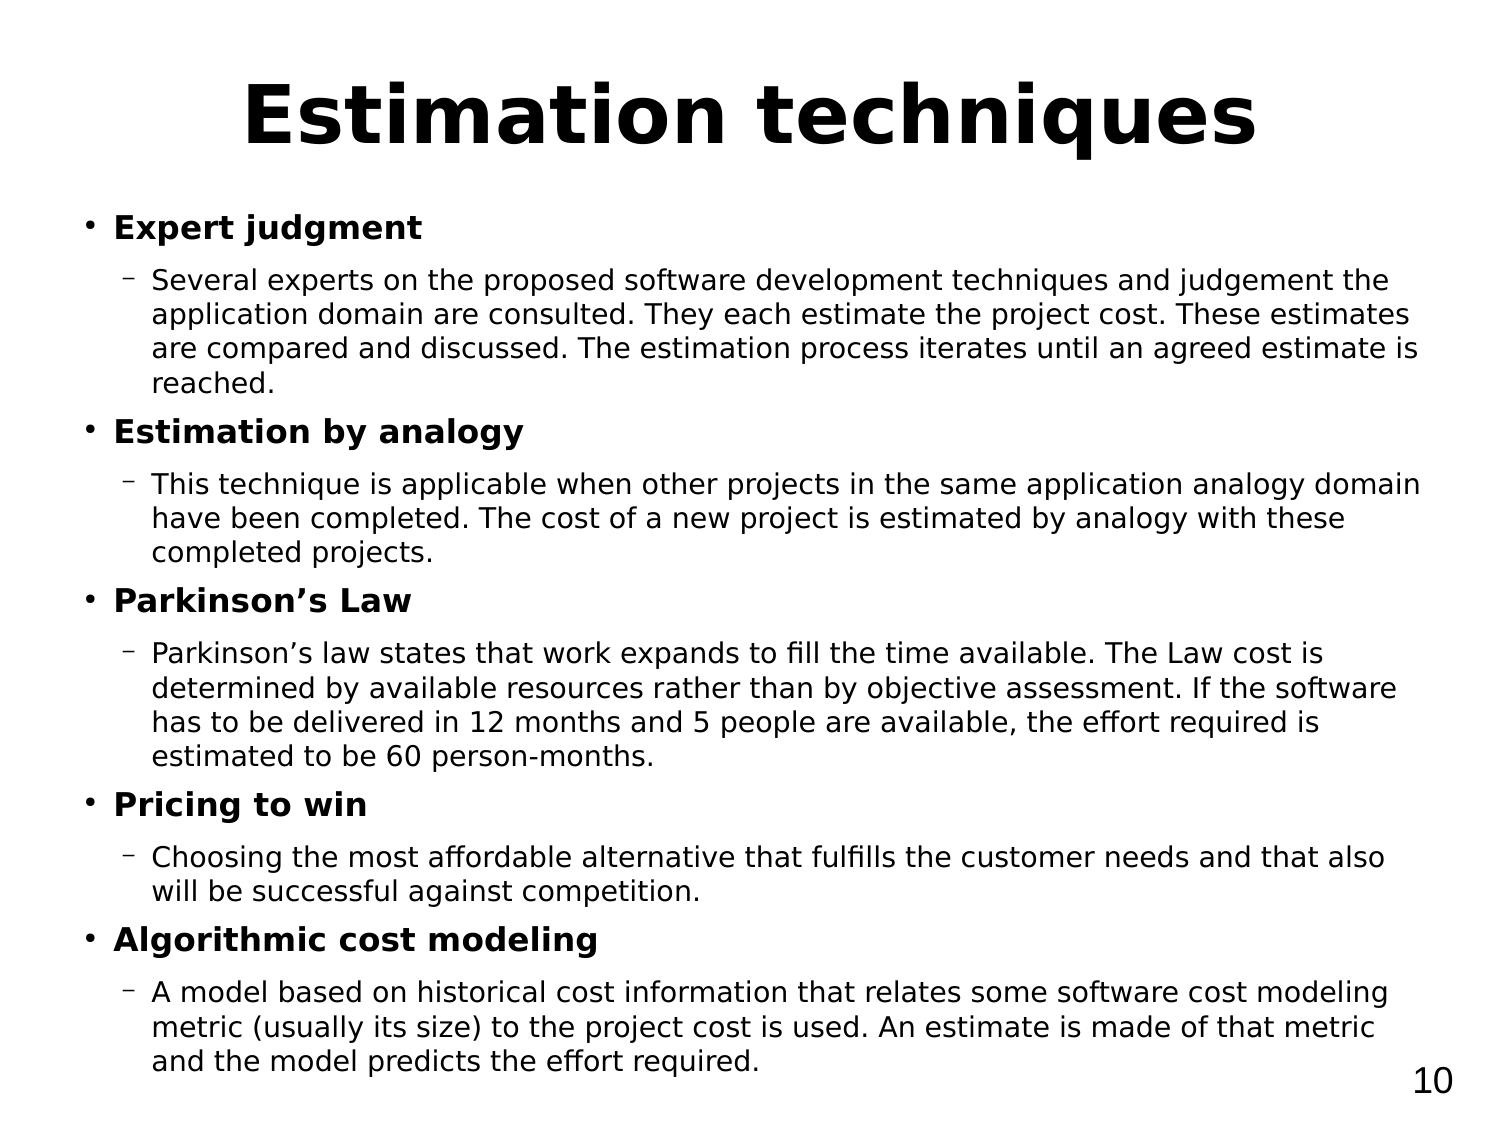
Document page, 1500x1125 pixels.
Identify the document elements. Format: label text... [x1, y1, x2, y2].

title Estimation techniques [75, 44, 1425, 177]
list Expert judgment Several experts on the proposed software development techniques and judgement the application domain are consulted. They each estimate the project cost. These estimates are compared and discussed. The estimation process iterates until an agreed estimate is reached. Estimation by analogy This technique is applicable when other projects in the same application analogy domain have been completed. The cost of a new project is estimated by analogy with these completed projects. Parkinson’s Law Parkinson’s law states that work expands to fill the time available. The Law cost is determined by available resources rather than by objective assessment. If the software has to be delivered in 12 months and 5 people are available, the effort required is estimated to be 60 person-months. Pricing to win Choosing the most affordable alternative that fulfills the customer needs and that also will be successful against competition. Algorithmic cost modeling A model based on historical cost information that relates some software cost modeling metric (usually its size) to the project cost is used. An estimate is made of that metric and the model predicts the effort required. [75, 206, 1425, 1093]
